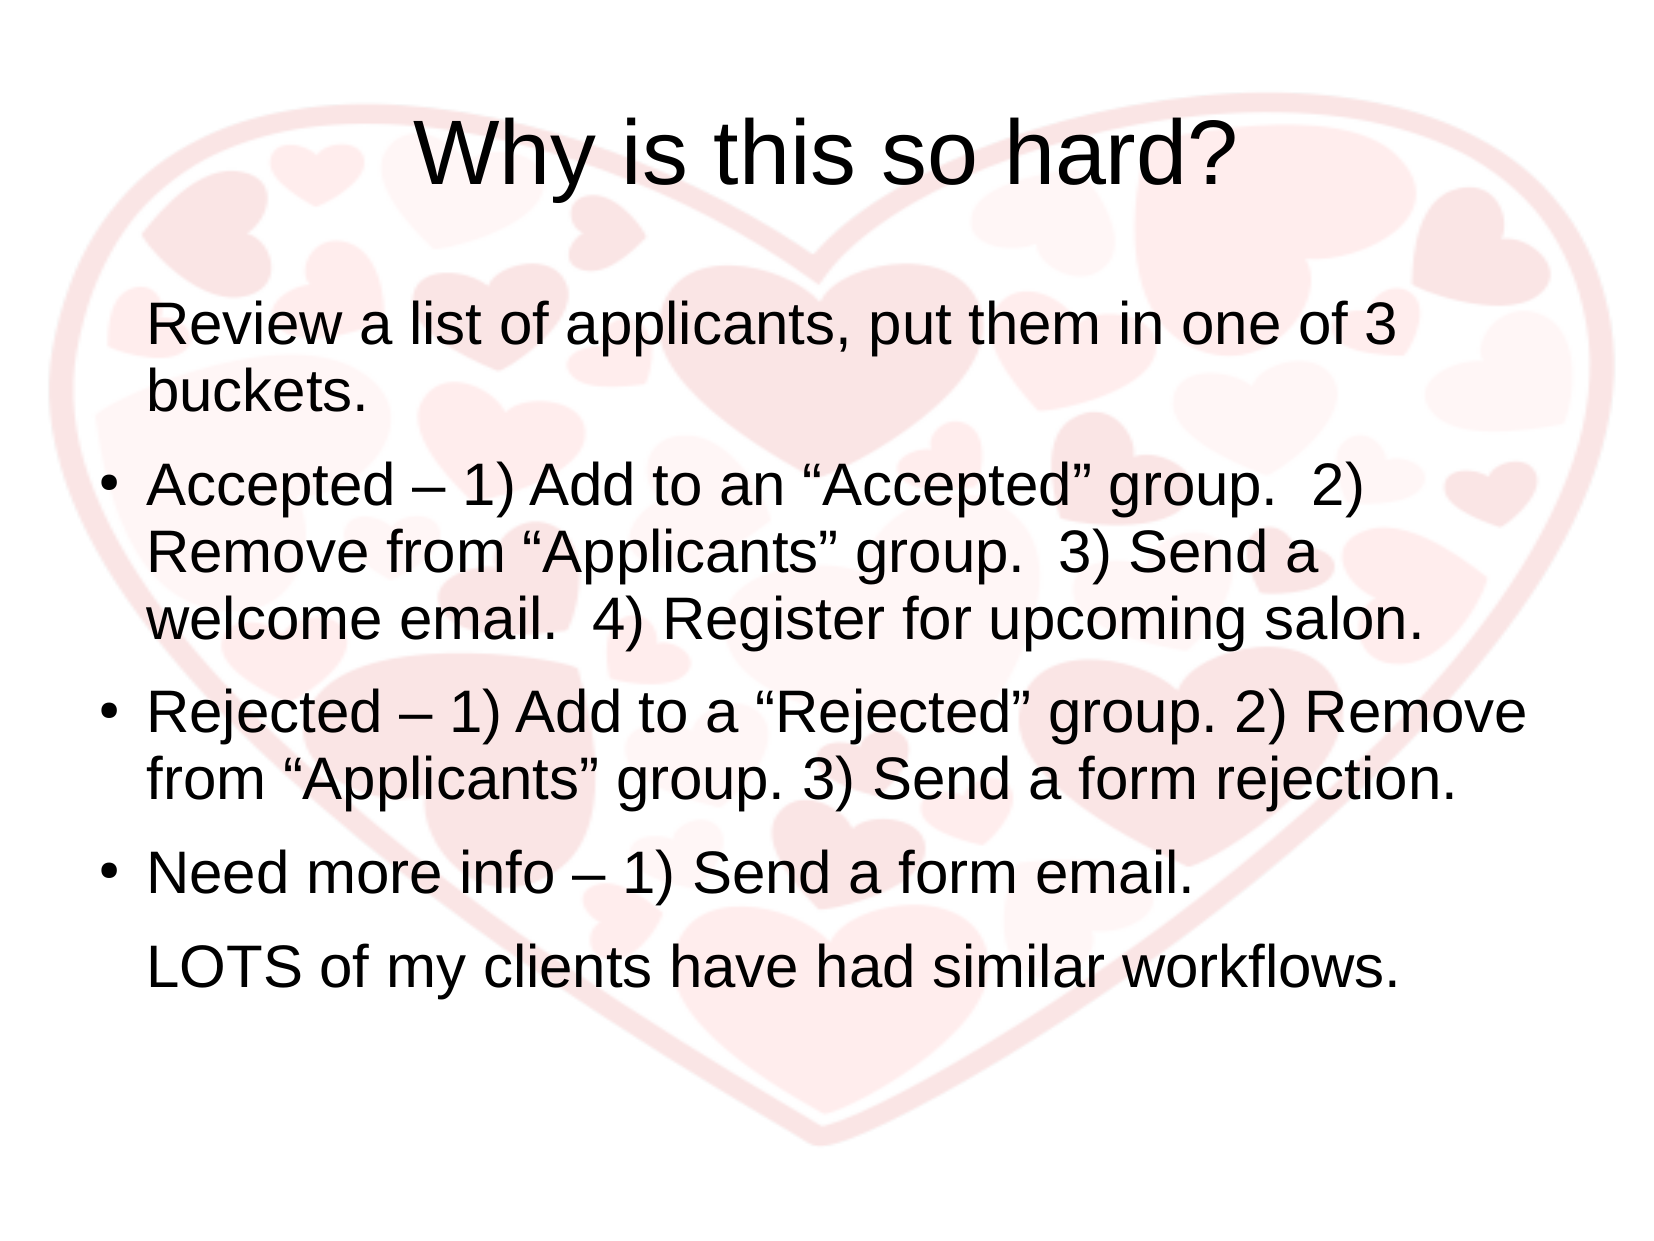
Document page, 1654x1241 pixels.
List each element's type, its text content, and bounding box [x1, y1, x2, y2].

list Review a list of applicants, put them in one of 3 buckets. Accepted – 1) Add to an “Accepted” group. 2) Remove from “Applicants” group. 3) Send a welcome email. 4) Register for upcoming salon. Rejected – 1) Add to a “Rejected” group. 2) Remove from “Applicants” group. 3) Send a form rejection. Need more info – 1) Send a form email. LOTS of my clients have had similar workflows. [82, 290, 1571, 1010]
title Why is this so hard? [82, 49, 1571, 257]
